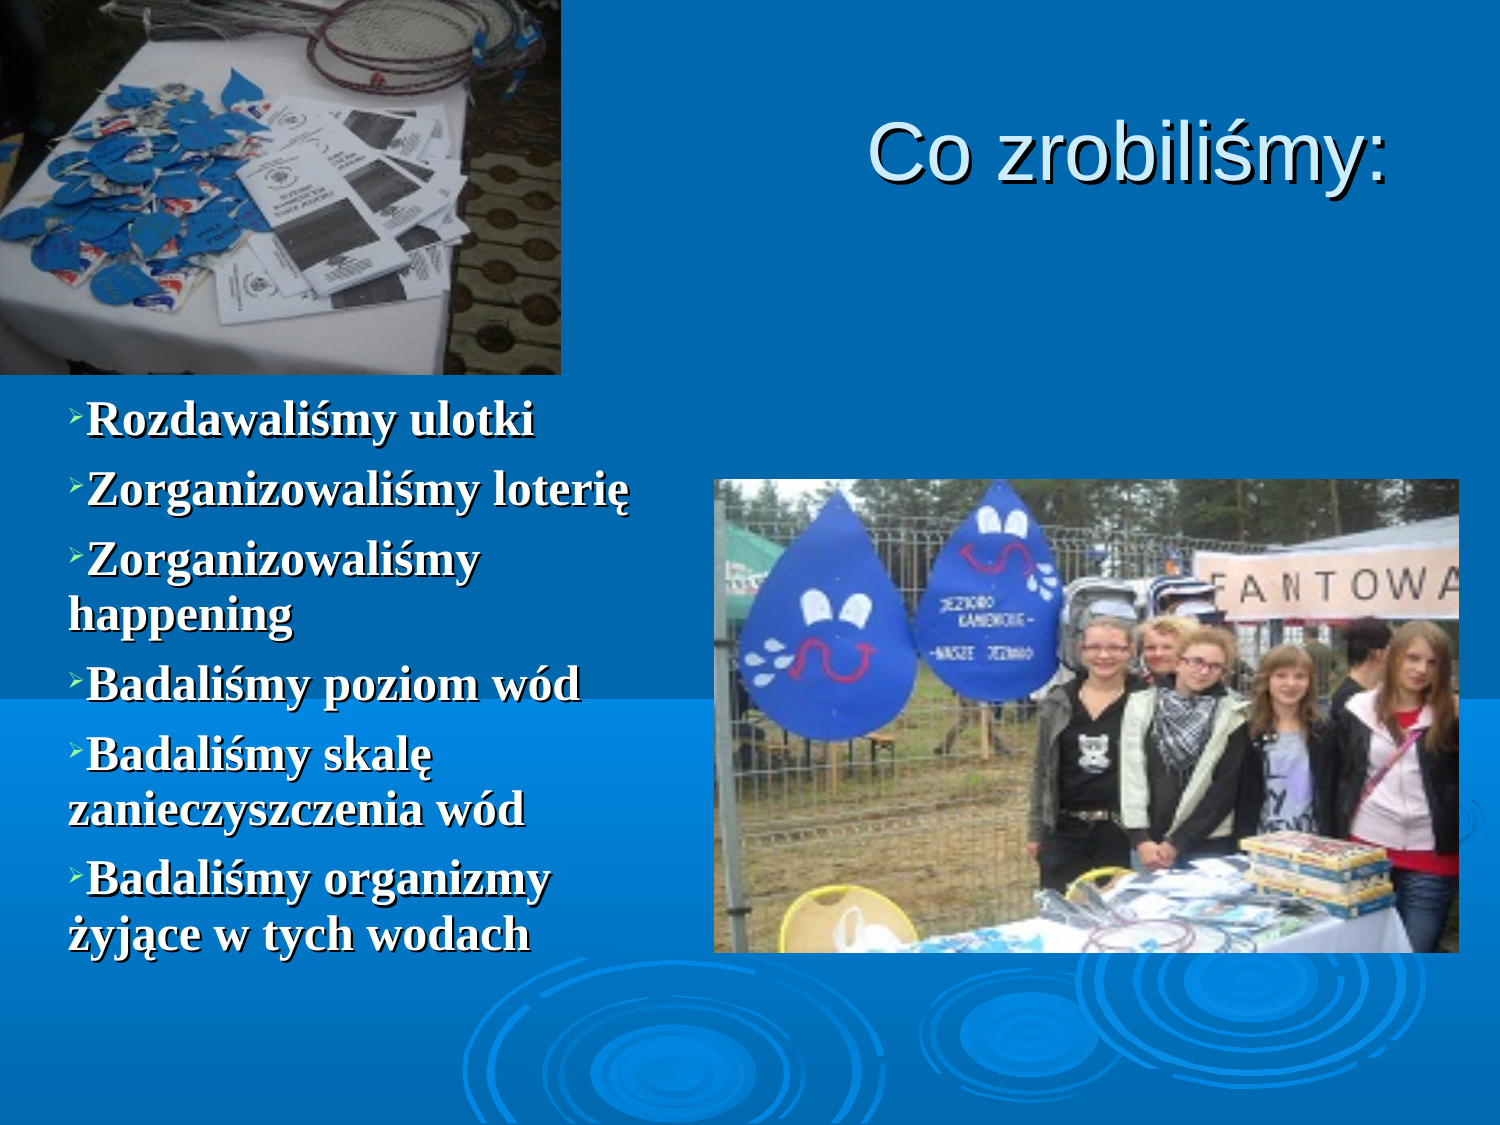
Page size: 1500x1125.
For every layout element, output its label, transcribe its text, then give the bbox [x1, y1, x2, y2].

text_box Rozdawaliśmy ulotki Zorganizowaliśmy loterię Zorganizowaliśmy happening Badaliśmy poziom wód Badaliśmy skalę zanieczyszczenia wód Badaliśmy organizmy żyjące w tych wodach [53, 383, 680, 1125]
title Co zrobiliśmy: [561, 29, 1500, 266]
picture [0, 0, 561, 376]
picture [714, 479, 1459, 953]
